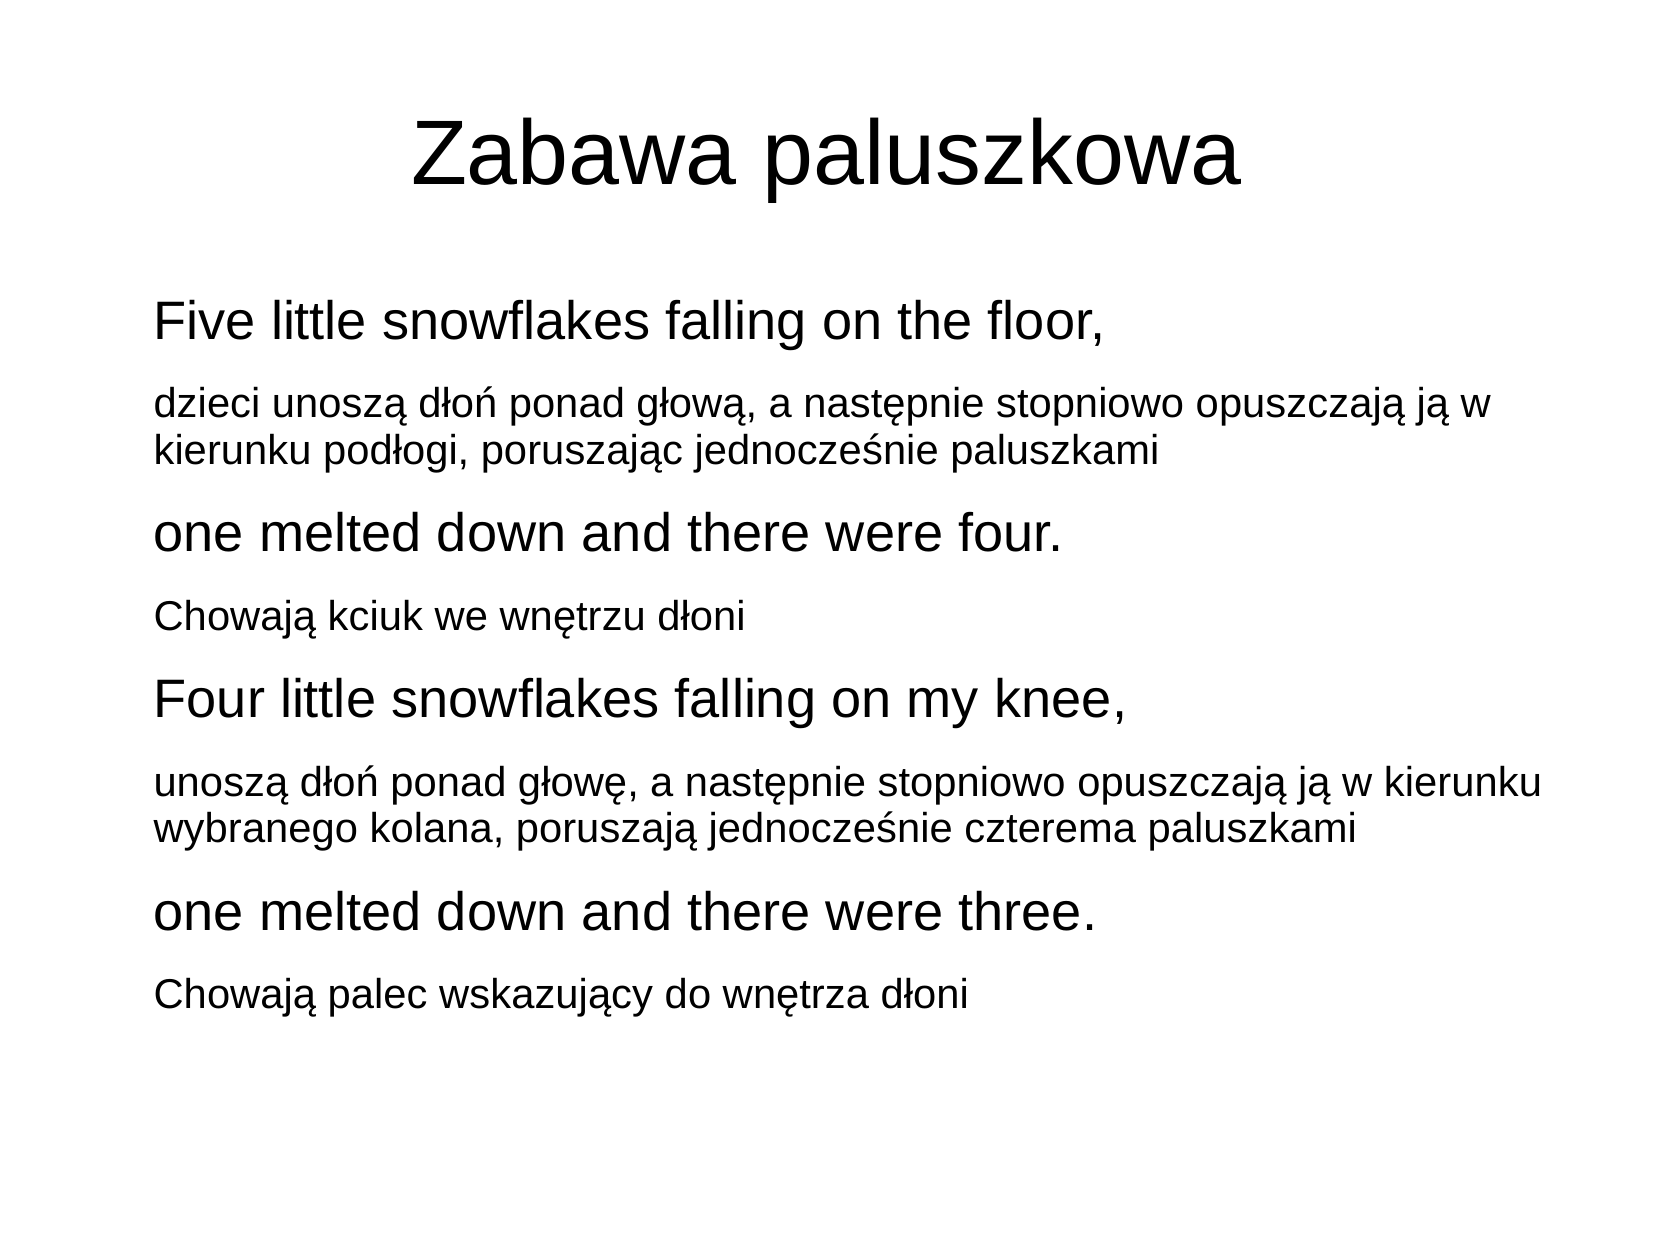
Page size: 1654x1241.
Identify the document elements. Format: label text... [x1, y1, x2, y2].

title Zabawa paluszkowa [82, 49, 1571, 257]
list Five little snowflakes falling on the floor, dzieci unoszą dłoń ponad głową, a następnie stopniowo opuszczają ją w kierunku podłogi, poruszając jednocześnie paluszkami one melted down and there were four. Chowają kciuk we wnętrzu dłoni Four little snowflakes falling on my knee, unoszą dłoń ponad głowę, a następnie stopniowo opuszczają ją w kierunku wybranego kolana, poruszają jednocześnie czterema paluszkami one melted down and there were three. Chowają palec wskazujący do wnętrza dłoni [82, 290, 1571, 1109]
